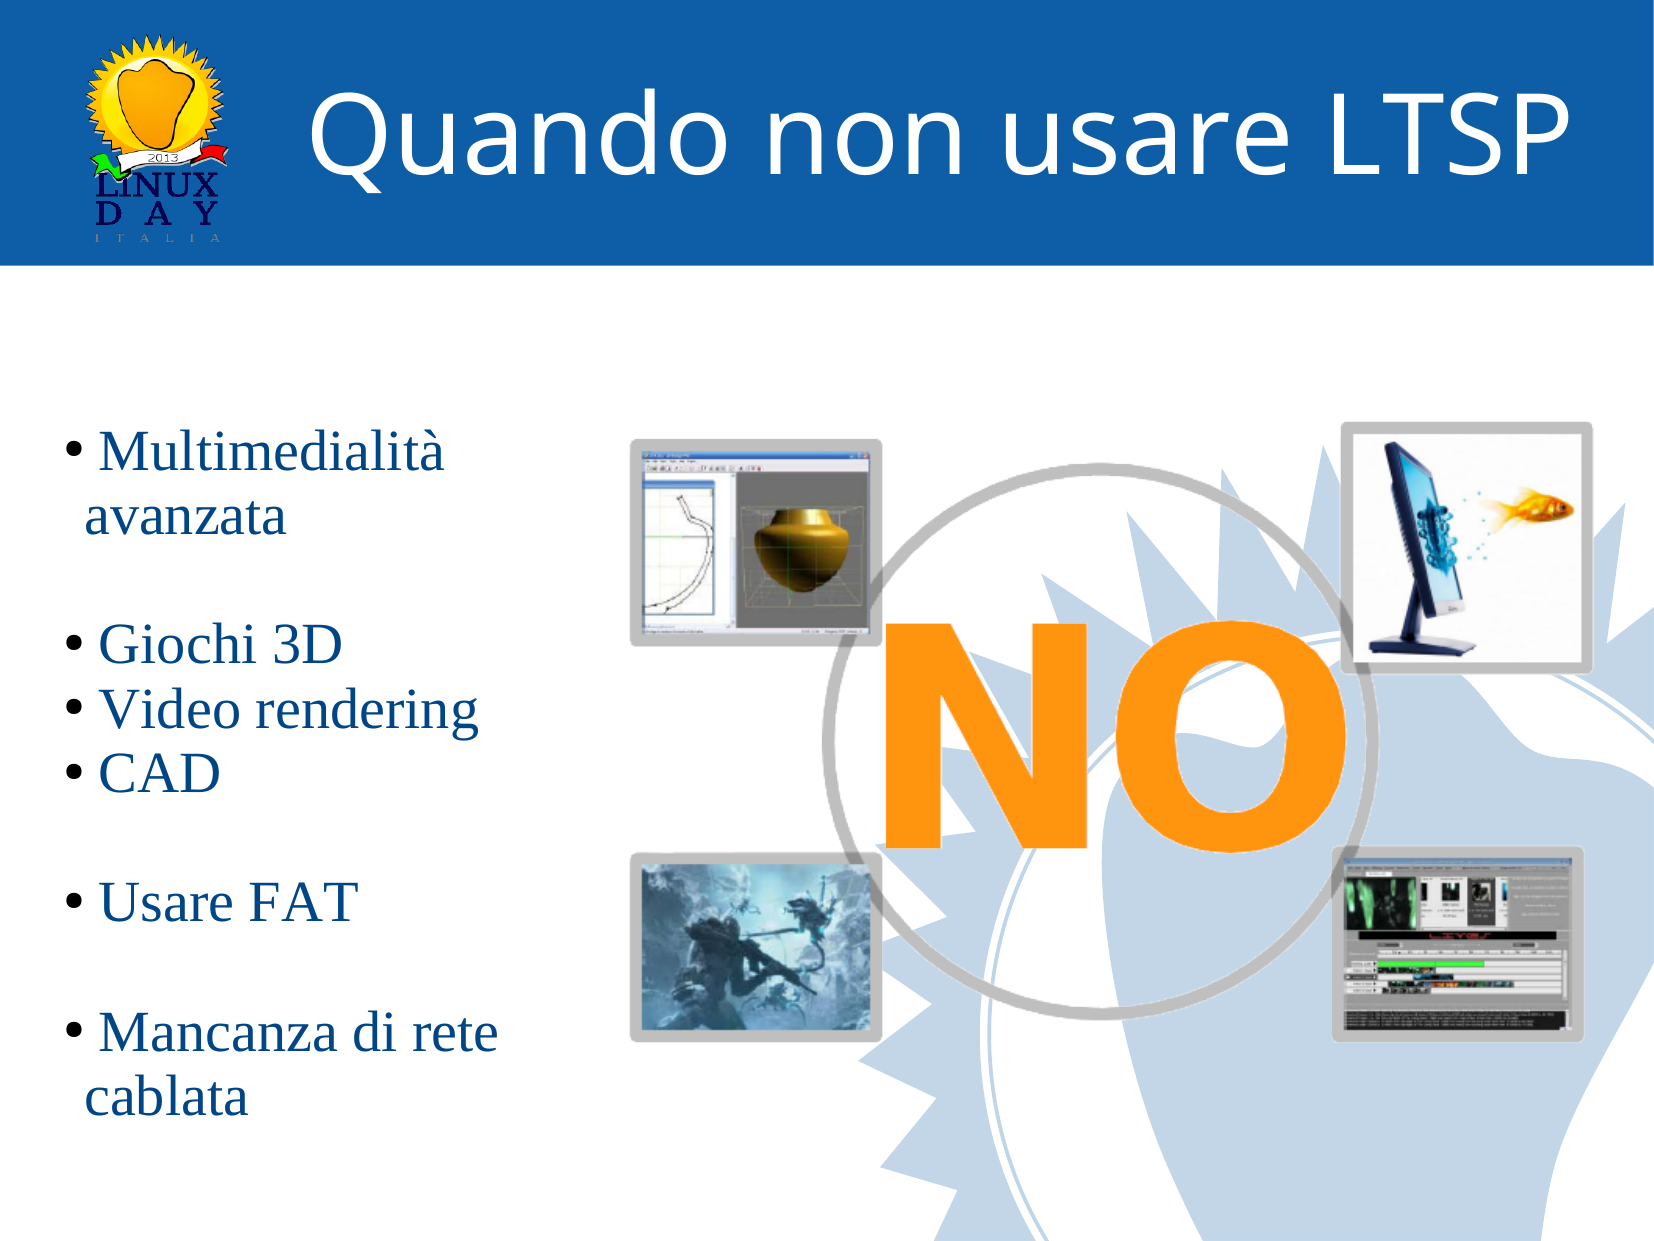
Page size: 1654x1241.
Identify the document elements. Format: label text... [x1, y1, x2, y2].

picture [76, 13, 237, 262]
text_box Multimedialità avanzata Giochi 3D Video rendering CAD Usare FAT Mancanza di rete cablata [63, 270, 1654, 1171]
title Quando non usare LTSP [305, 27, 1611, 235]
